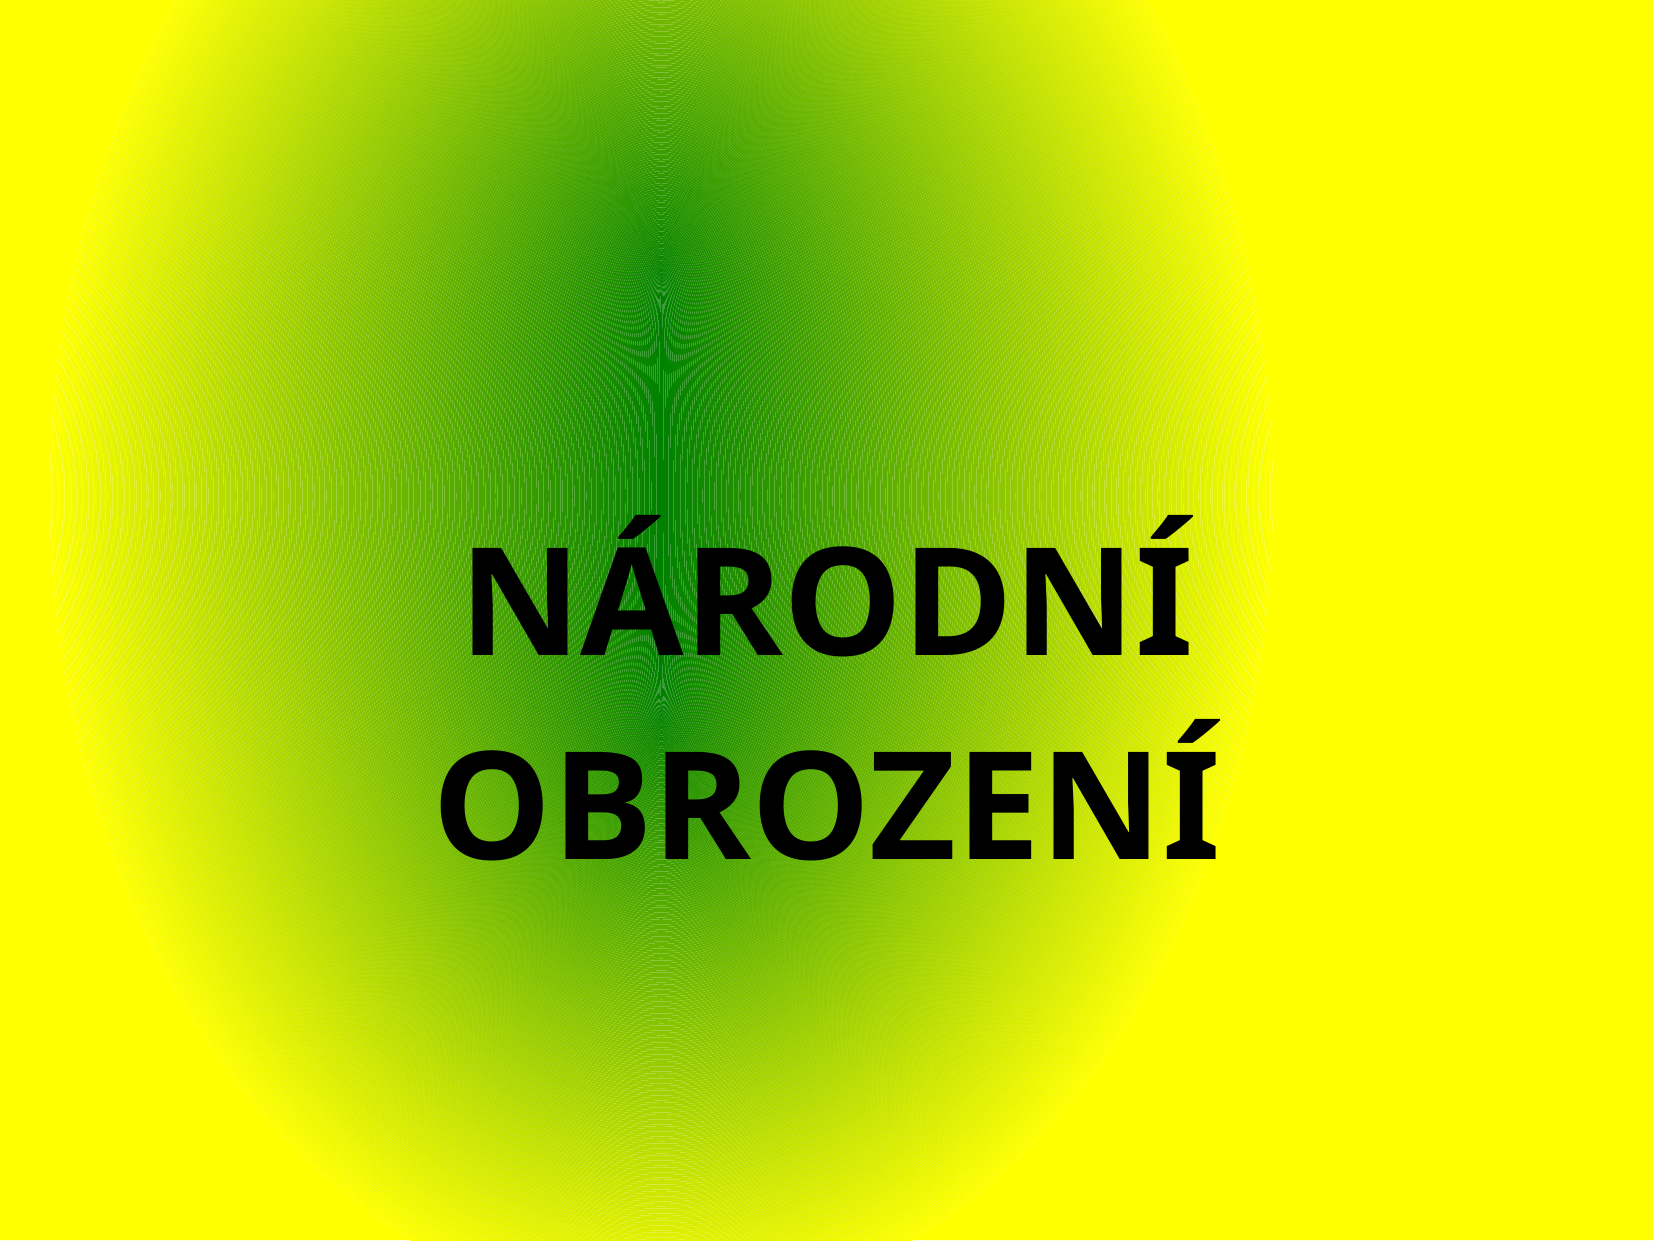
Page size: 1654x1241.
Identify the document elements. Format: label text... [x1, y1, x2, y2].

subtitle NÁRODNÍ OBROZENÍ [82, 297, 1571, 1102]
